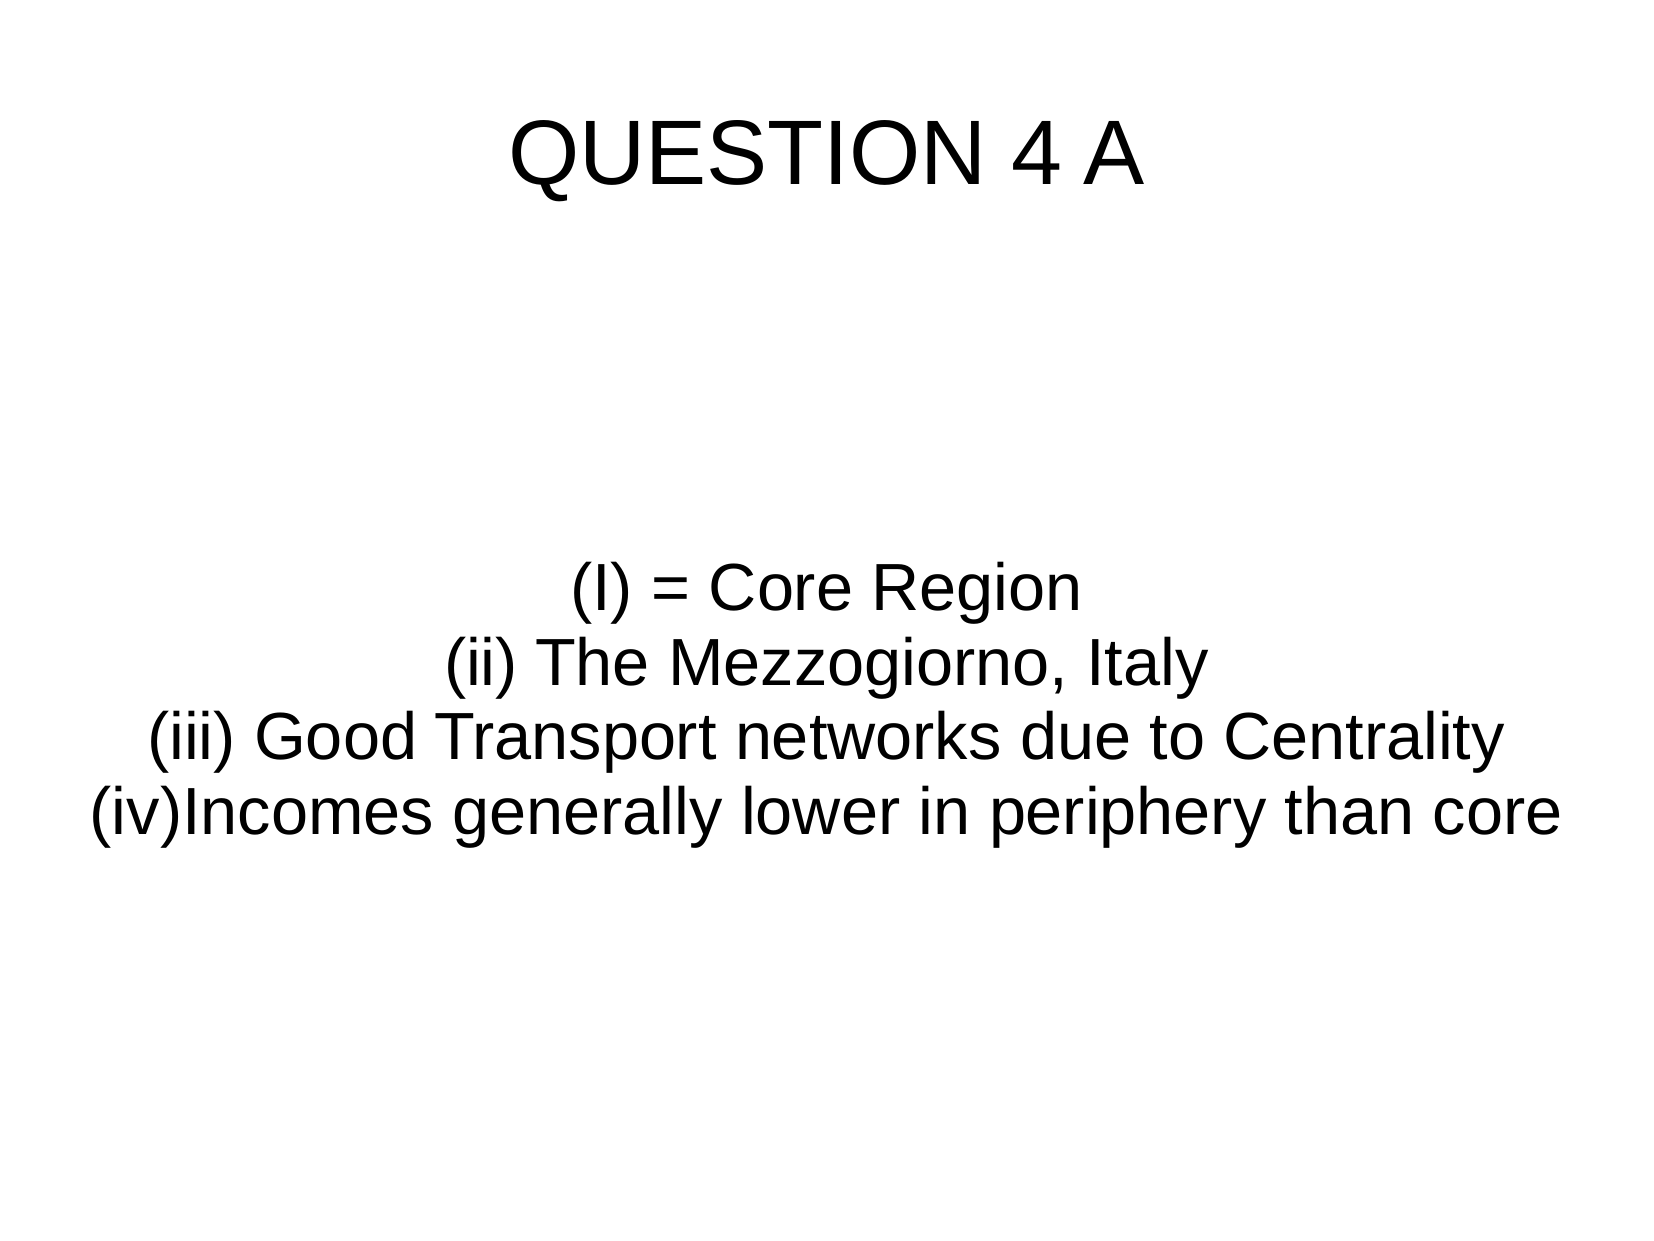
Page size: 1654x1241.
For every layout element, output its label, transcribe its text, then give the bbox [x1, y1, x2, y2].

subtitle (I) = Core Region (ii) The Mezzogiorno, Italy (iii) Good Transport networks due to Centrality (iv)Incomes generally lower in periphery than core [82, 297, 1571, 1102]
title QUESTION 4 A [82, 49, 1571, 257]
